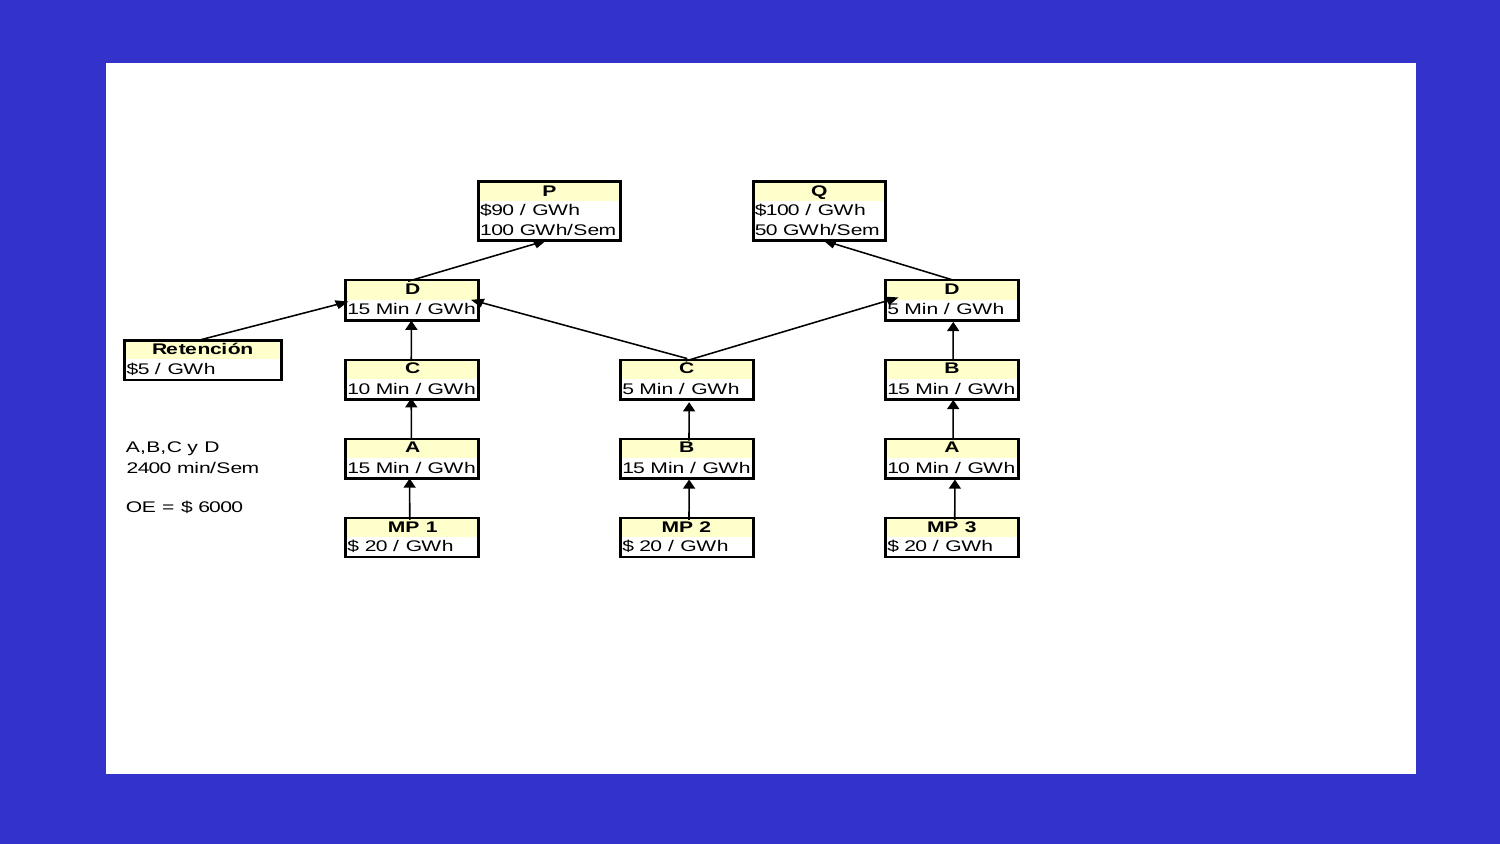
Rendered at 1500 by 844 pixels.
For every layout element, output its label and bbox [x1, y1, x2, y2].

chart [105, 62, 1419, 777]
